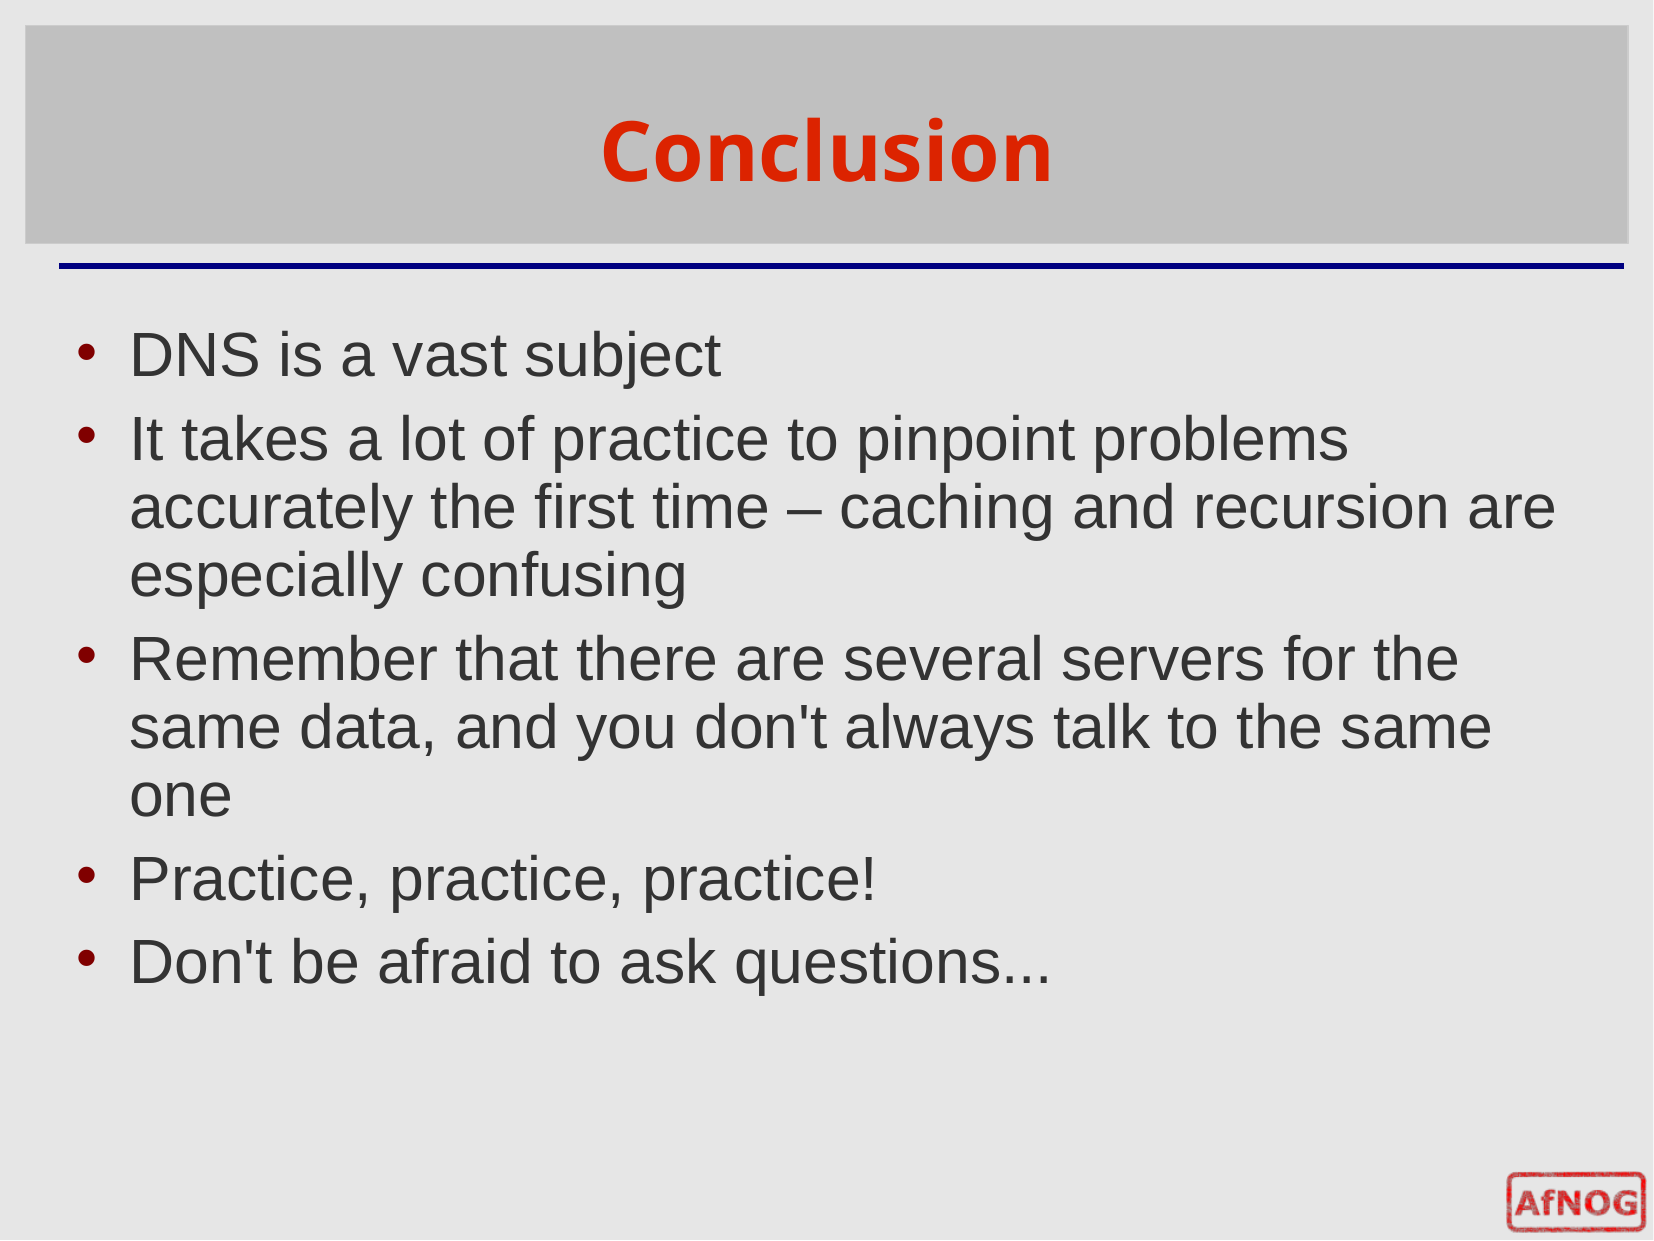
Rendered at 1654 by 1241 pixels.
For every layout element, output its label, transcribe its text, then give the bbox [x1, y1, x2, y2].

list DNS is a vast subject It takes a lot of practice to pinpoint problems accurately the first time – caching and recursion are especially confusing Remember that there are several servers for the same data, and you don't always talk to the same one Practice, practice, practice! Don't be afraid to ask questions... [59, 322, 1595, 1132]
picture [1505, 1170, 1648, 1235]
title Conclusion [121, 46, 1534, 254]
